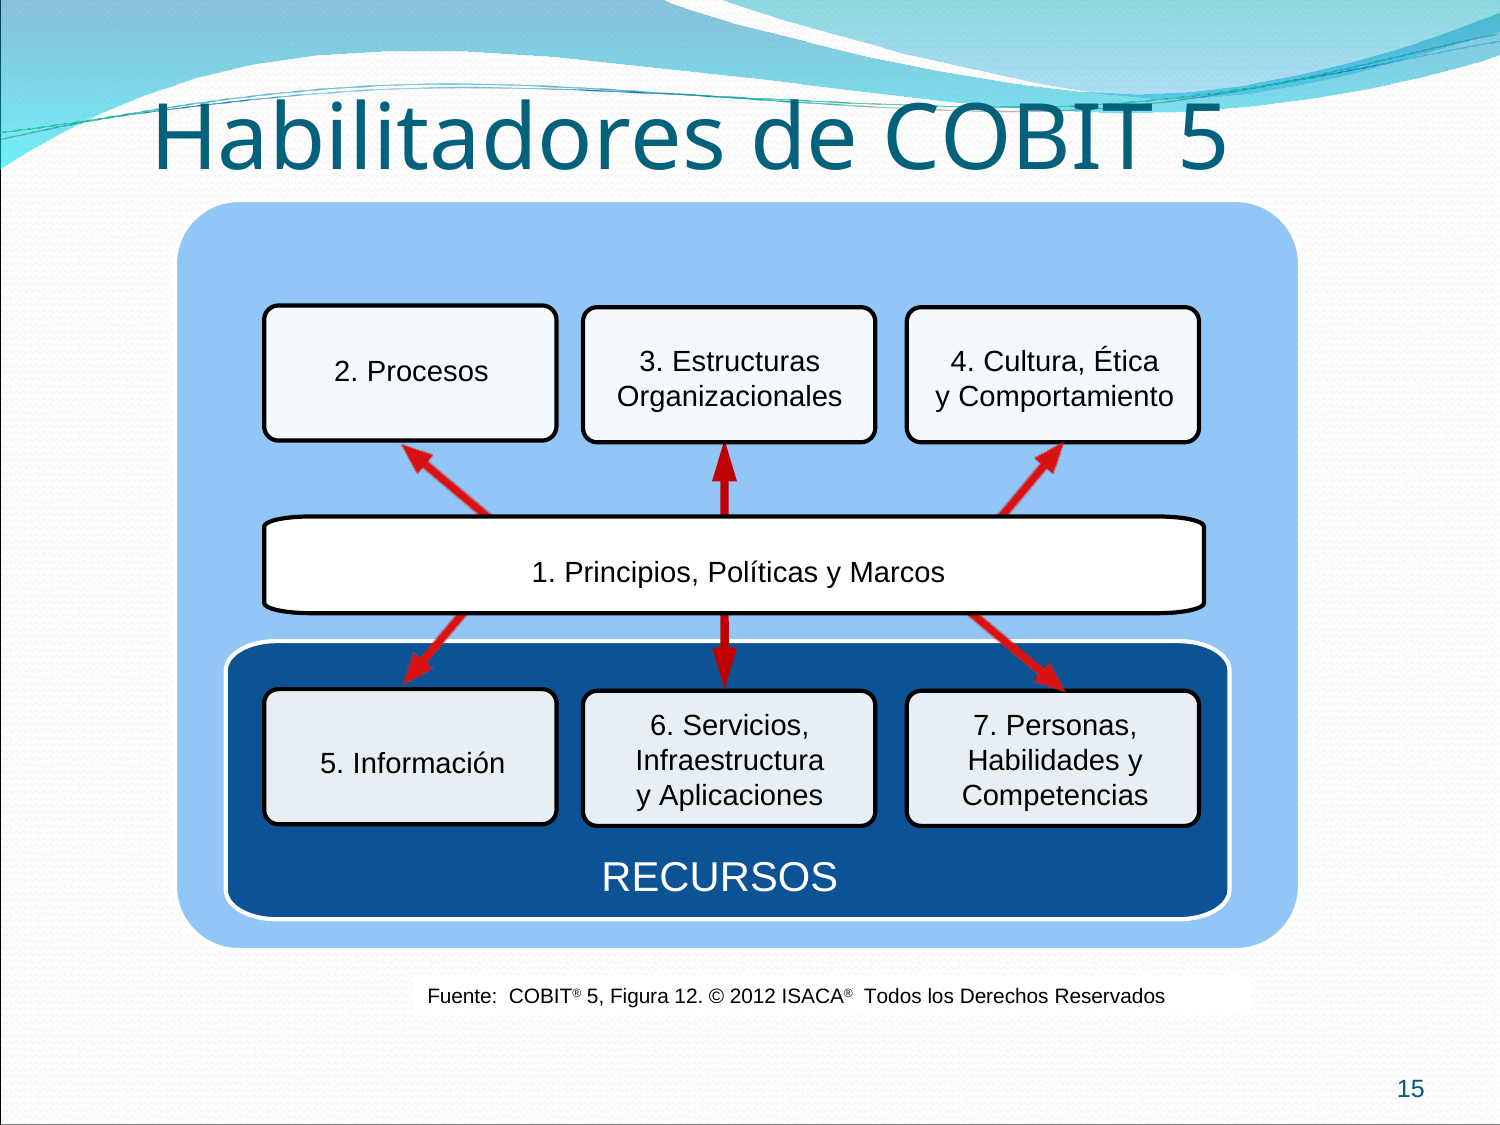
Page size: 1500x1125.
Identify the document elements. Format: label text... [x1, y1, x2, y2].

text_box 2. Procesos [291, 344, 532, 396]
text_box 4. Cultura, Ética y Comportamiento [917, 334, 1193, 420]
text_box 5. Información [292, 737, 533, 788]
picture [0, 0, 1500, 1125]
text_box 6. Servicios, Infraestructura y Aplicaciones [579, 698, 881, 820]
title Habilitadores de COBIT 5 [150, 0, 1500, 188]
text_box RECURSOS [571, 842, 869, 909]
text_box [174, 200, 1301, 951]
text_box 1. Principios, Políticas y Marcos [331, 545, 1147, 596]
text_box Fuente: COBIT® 5, Figura 12. © 2012 ISACA® Todos los Derechos Reservados [412, 975, 1251, 1016]
text_box 7. Personas, Habilidades y Competencias [935, 698, 1176, 820]
text_box 3. Estructuras Organizacionales [592, 334, 868, 420]
text_box <number> [1299, 1042, 1426, 1103]
